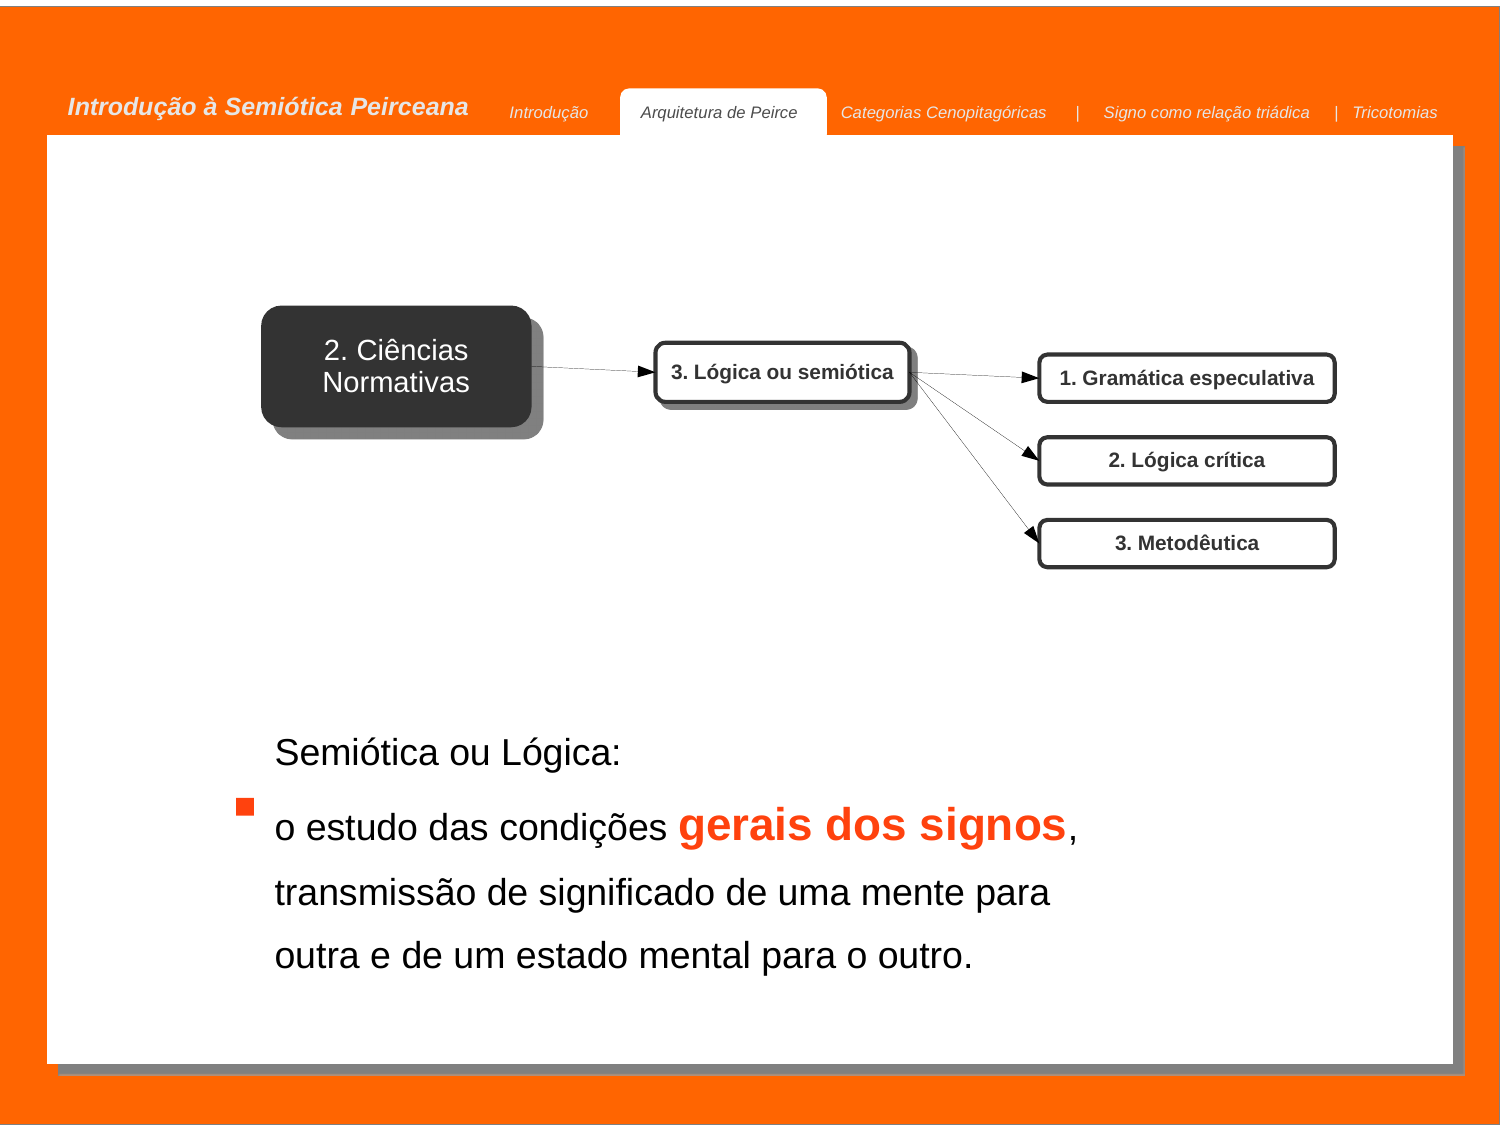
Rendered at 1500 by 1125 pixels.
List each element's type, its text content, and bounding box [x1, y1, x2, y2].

text_box Semiótica ou Lógica: o estudo das condições gerais dos signos, transmissão de significado de uma mente para outra e de um estado mental para o outro. [259, 702, 1134, 965]
text_box [236, 797, 254, 816]
text_box 3. Metodêutica [1039, 519, 1335, 568]
text_box 2. Ciências Normativas [261, 305, 532, 428]
text_box 2. Lógica crítica [1039, 437, 1335, 485]
text_box 1. Gramática especulativa [1039, 354, 1335, 402]
text_box 3. Lógica ou semiótica [655, 342, 910, 402]
